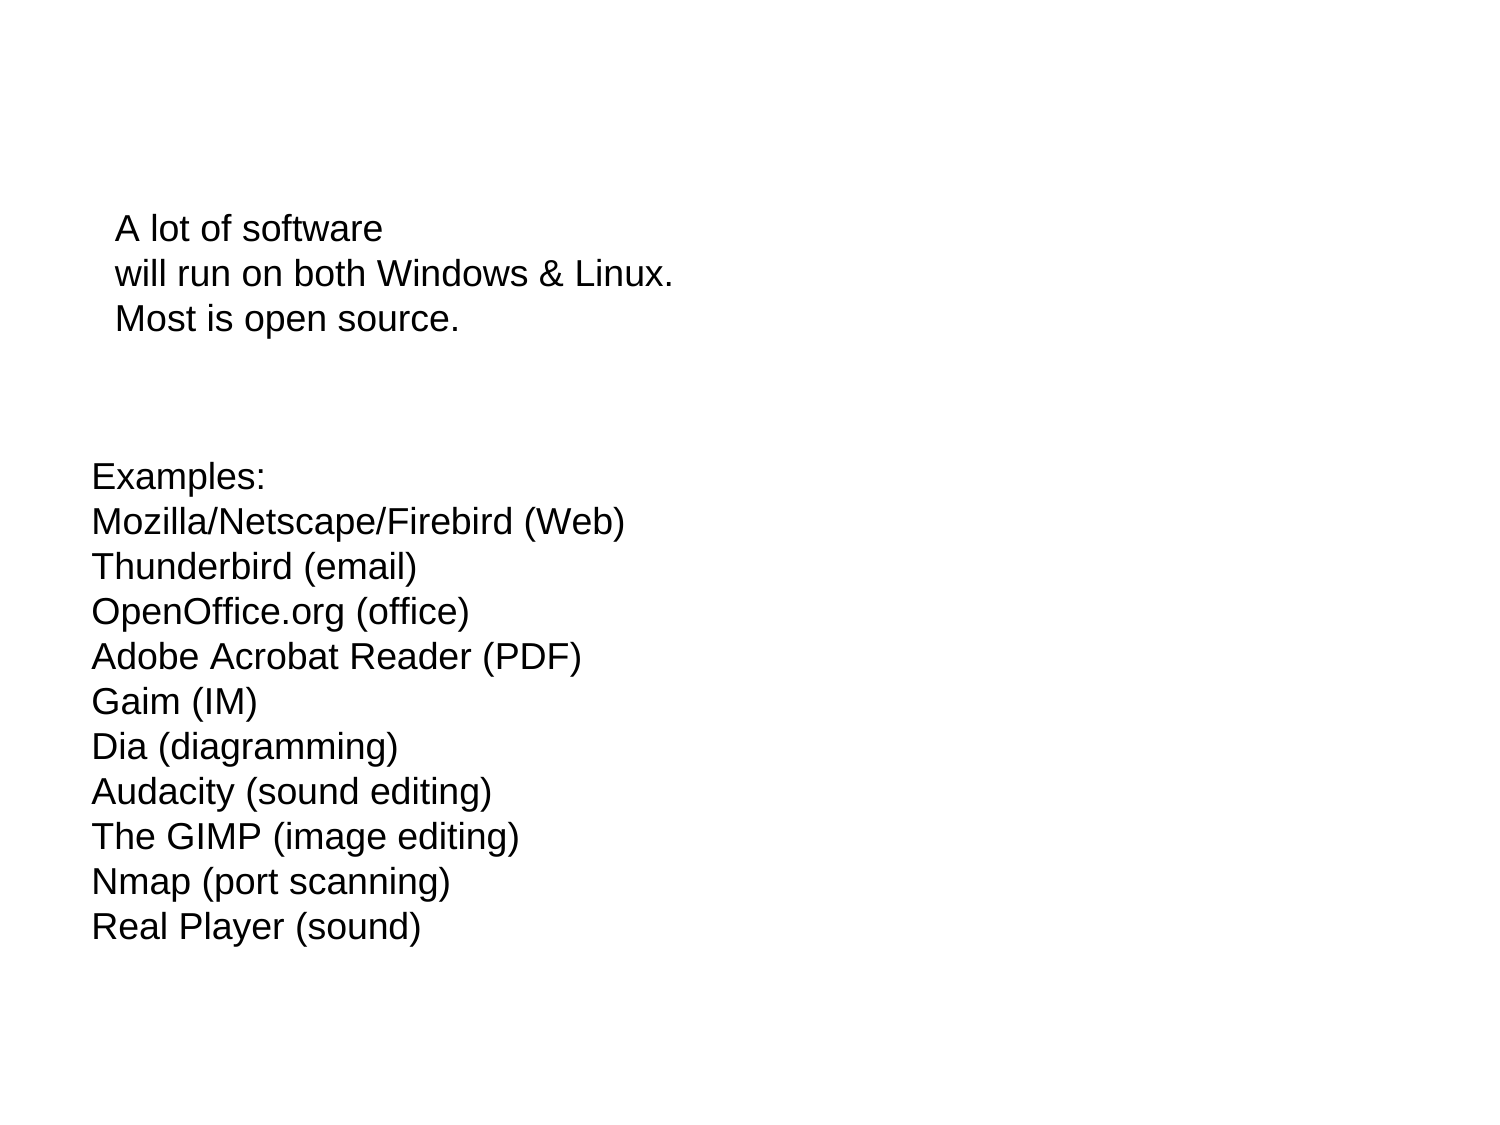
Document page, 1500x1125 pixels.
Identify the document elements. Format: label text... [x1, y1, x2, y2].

text_box A lot of software will run on both Windows & Linux. Most is open source. [100, 196, 1436, 347]
text_box Examples: Mozilla/Netscape/Firebird (Web) Thunderbird (email) OpenOffice.org (office) Adobe Acrobat Reader (PDF) Gaim (IM) Dia (diagramming) Audacity (sound editing) The GIMP (image editing) Nmap (port scanning) Real Player (sound) [76, 444, 1306, 1024]
